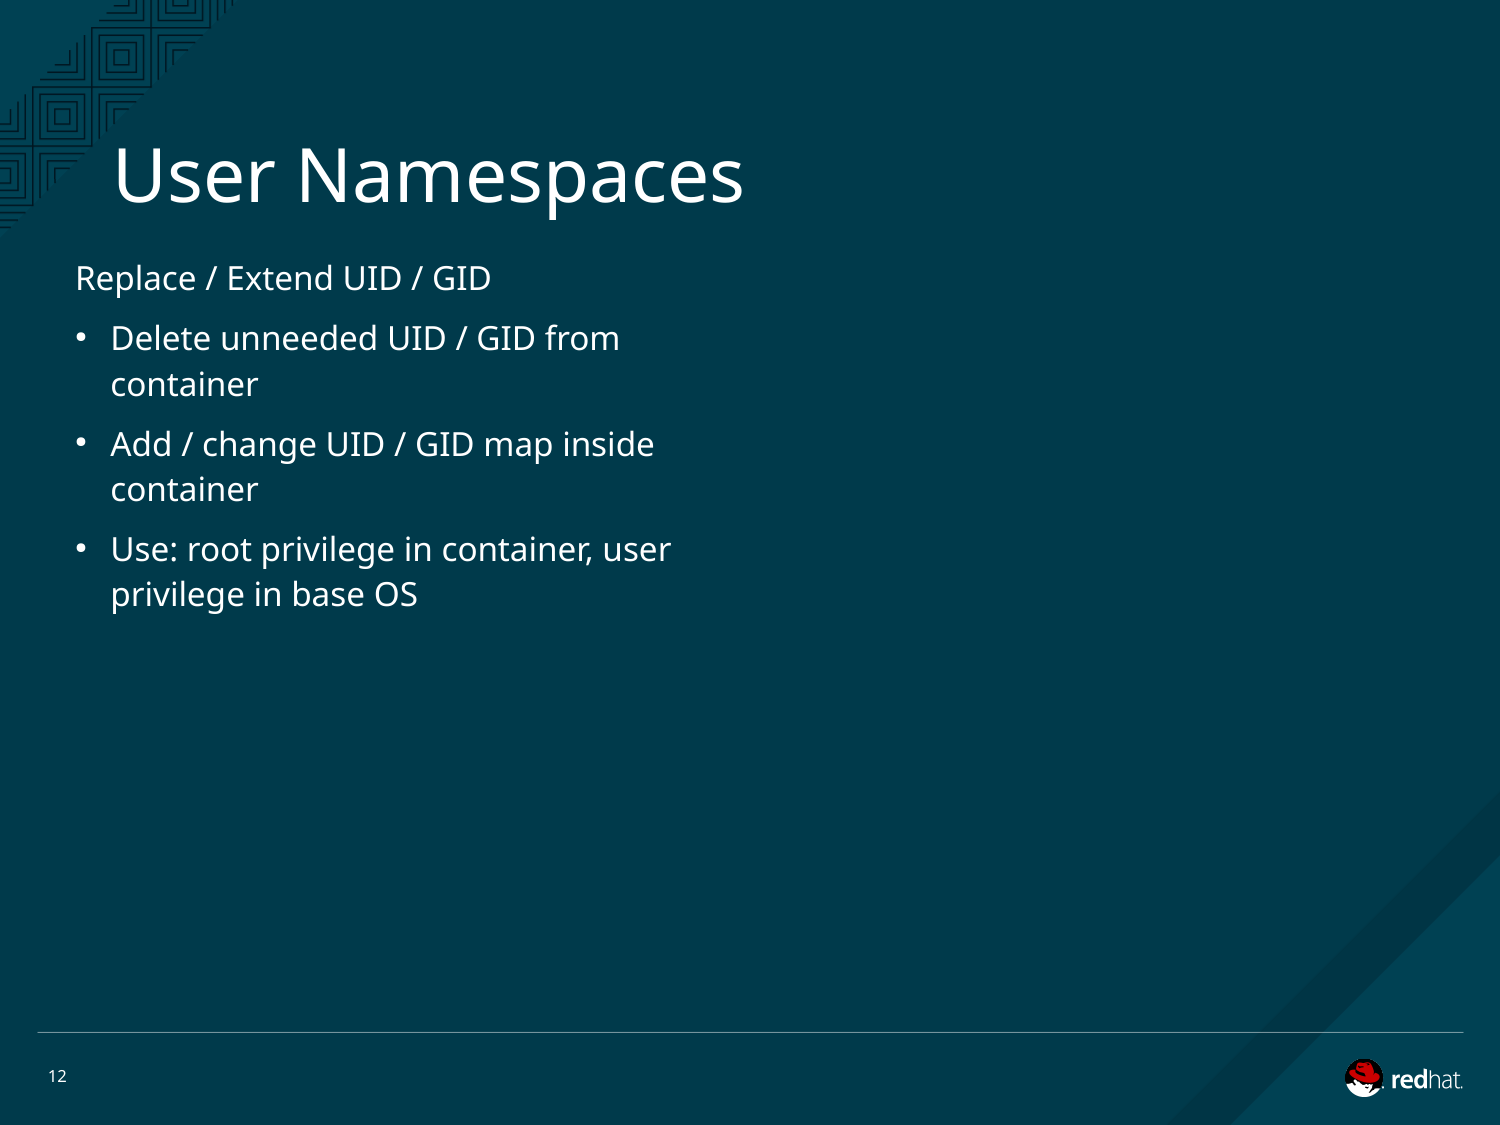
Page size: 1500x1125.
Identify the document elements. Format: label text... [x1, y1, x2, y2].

picture [1415, 1069, 1426, 1088]
title User Namespaces [112, 0, 1388, 225]
picture [1401, 1075, 1412, 1088]
picture [1393, 1075, 1399, 1088]
picture [1346, 1060, 1382, 1096]
text_box Replace / Extend UID / GID Delete unneeded UID / GID from container Add / change UID / GID map inside container Use: root privilege in container, user privilege in base OS [75, 254, 766, 787]
